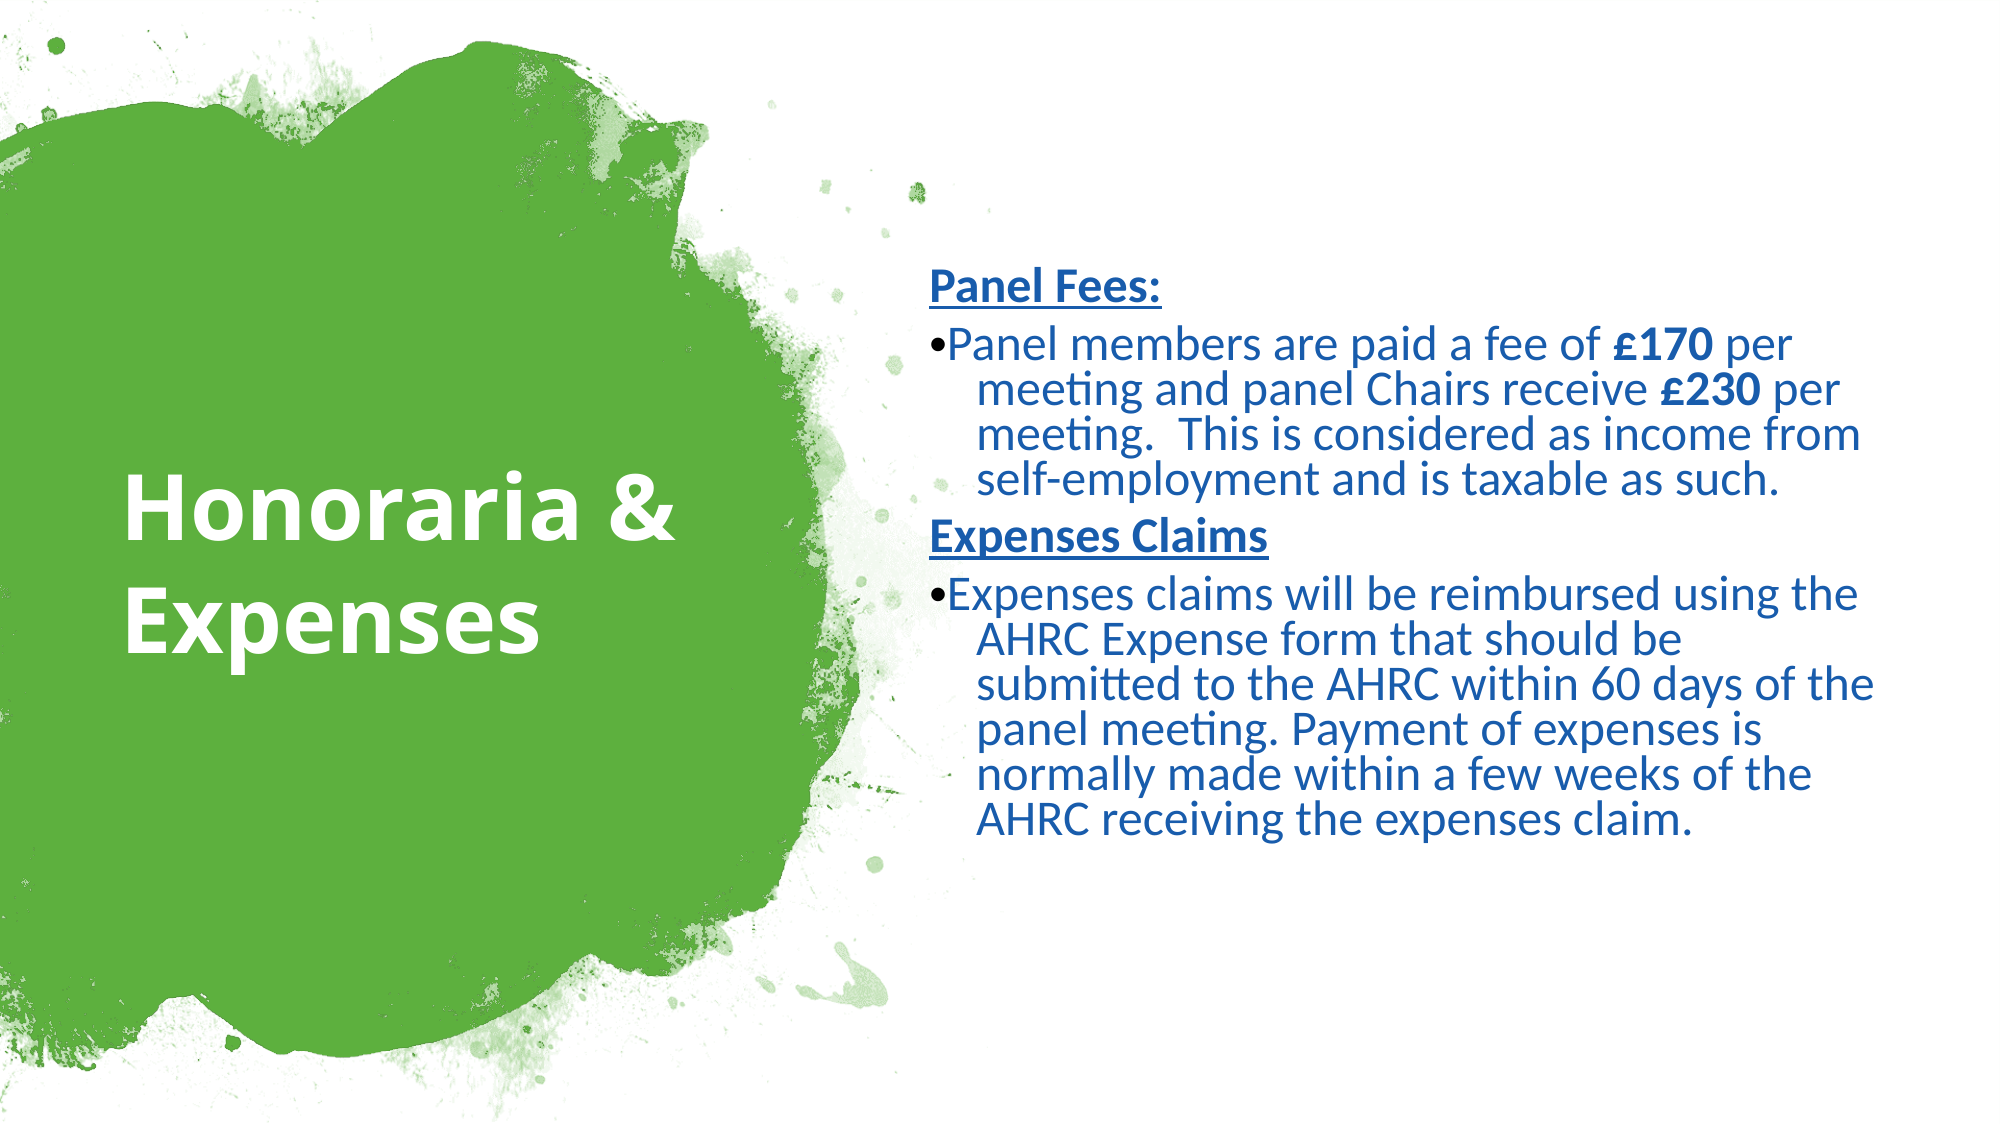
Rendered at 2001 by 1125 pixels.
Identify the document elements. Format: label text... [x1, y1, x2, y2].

text_box Honoraria & Expenses [105, 337, 707, 790]
text_box Panel Fees: Panel members are paid a fee of £170 per meeting and panel Chairs receive £230 per meeting. This is considered as income from self-employment and is taxable as such. Expenses Claims Expenses claims will be reimbursed using the AHRC Expense form that should be submitted to the AHRC within 60 days of the panel meeting. Payment of expenses is normally made within a few weeks of the AHRC receiving the expenses claim. [914, 47, 1912, 1065]
picture [0, 0, 2000, 1125]
